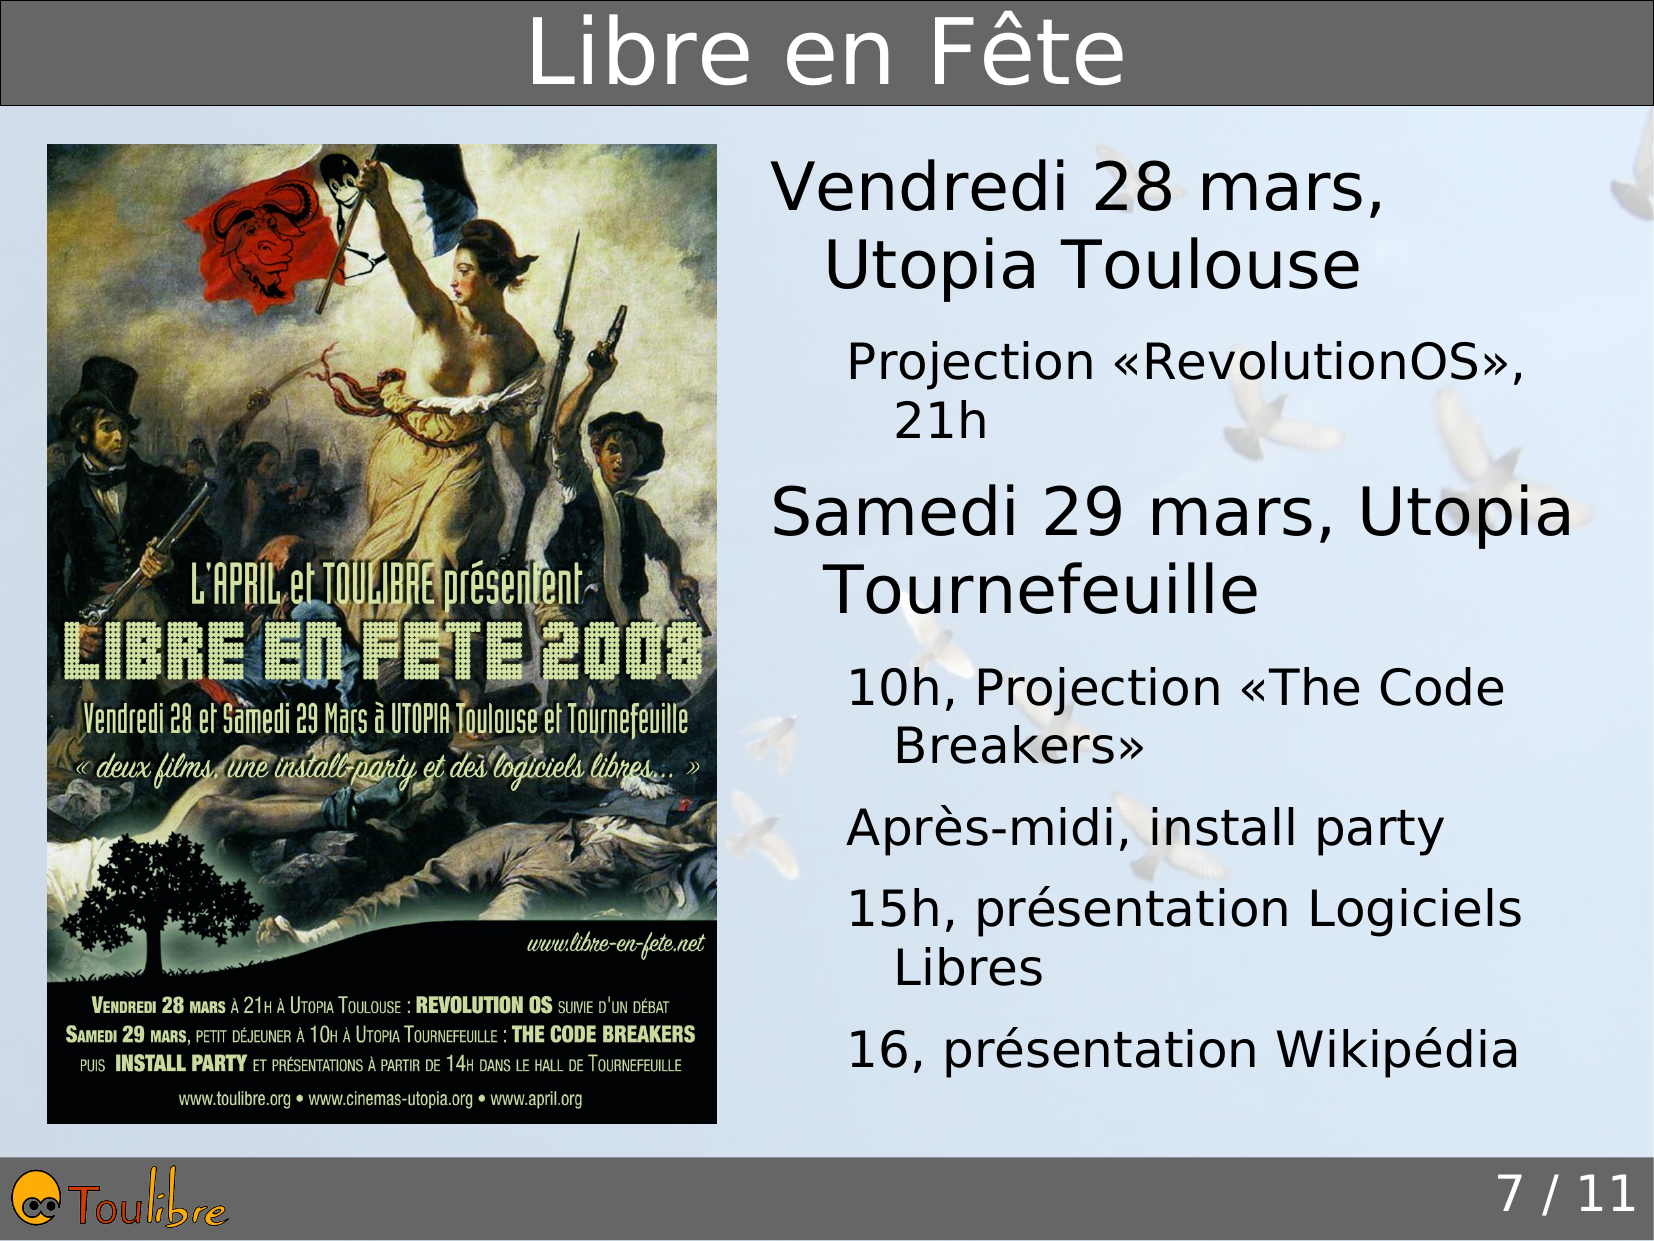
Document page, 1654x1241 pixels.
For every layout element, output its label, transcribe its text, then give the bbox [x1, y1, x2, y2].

picture [11, 1165, 229, 1228]
picture [47, 144, 717, 1124]
list Vendredi 28 mars, Utopia Toulouse Projection «RevolutionOS», 21h Samedi 29 mars, Utopia Tournefeuille 10h, Projection «The Code Breakers» Après-midi, install party 15h, présentation Logiciels Libres 16, présentation Wikipédia [752, 148, 1584, 1096]
title Libre en Fête [0, 0, 1654, 107]
